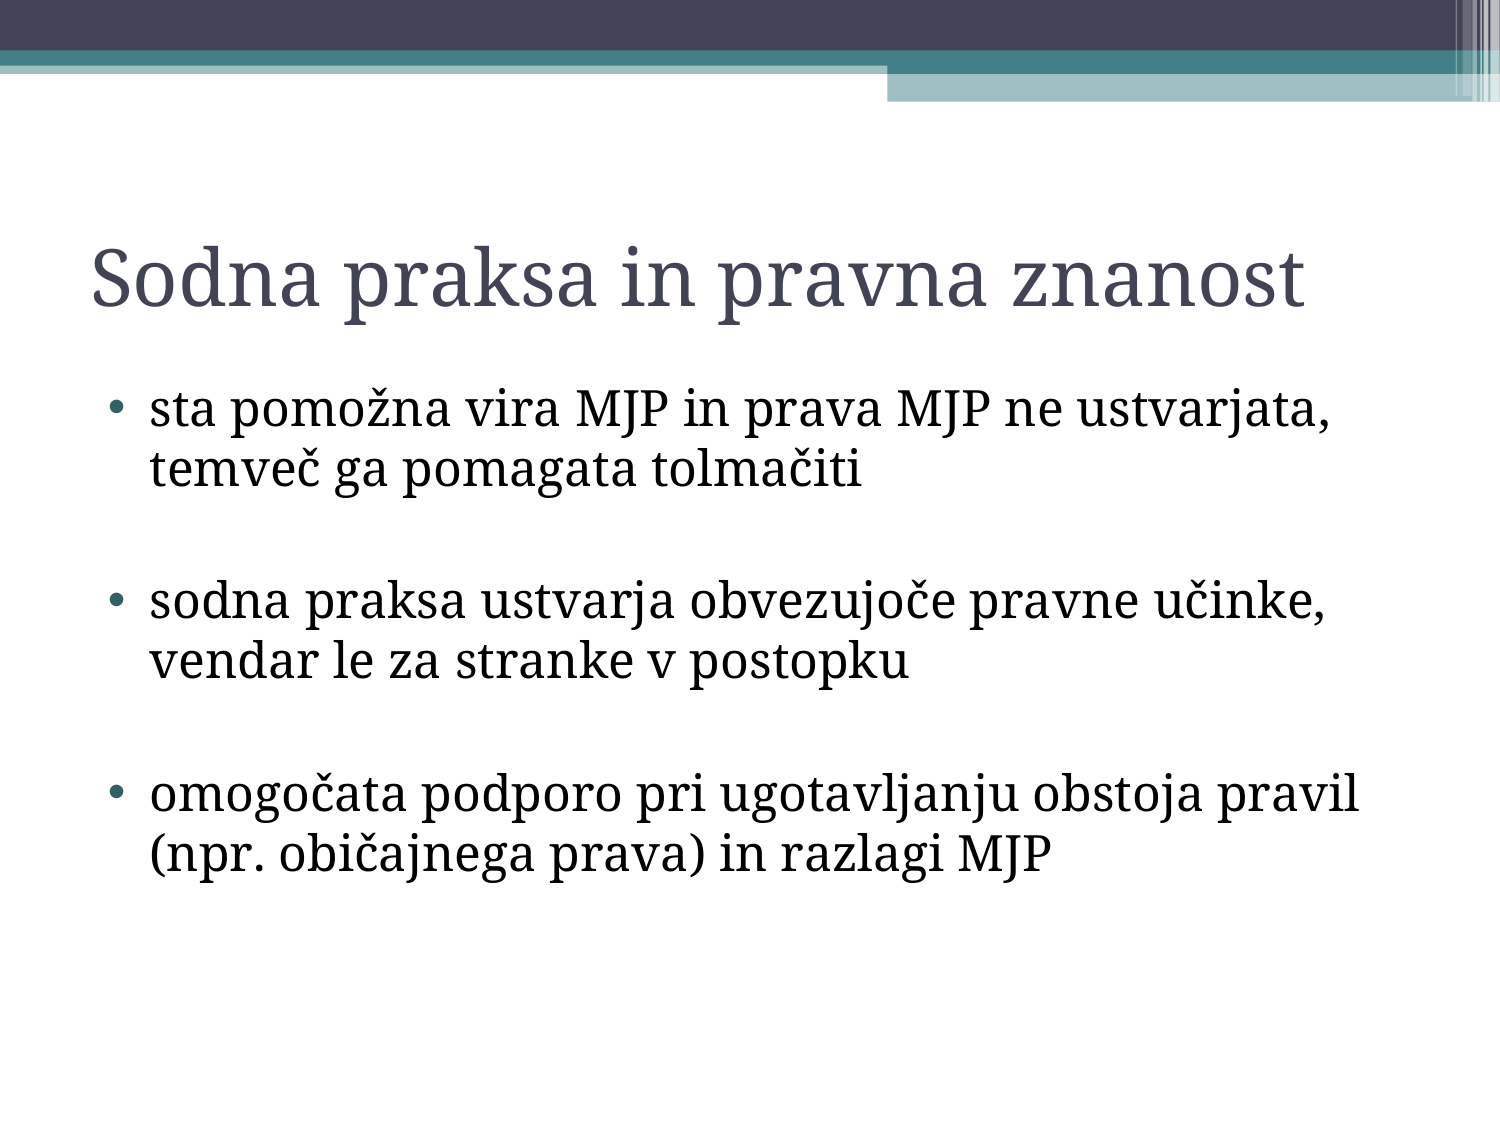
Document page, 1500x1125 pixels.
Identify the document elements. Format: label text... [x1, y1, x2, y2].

title Sodna praksa in pravna znanost [75, 187, 1426, 363]
list sta pomožna vira MJP in prava MJP ne ustvarjata, temveč ga pomagata tolmačiti sodna praksa ustvarja obvezujoče pravne učinke, vendar le za stranke v postopku omogočata podporo pri ugotavljanju obstoja pravil (npr. običajnega prava) in razlagi MJP [75, 369, 1426, 1079]
